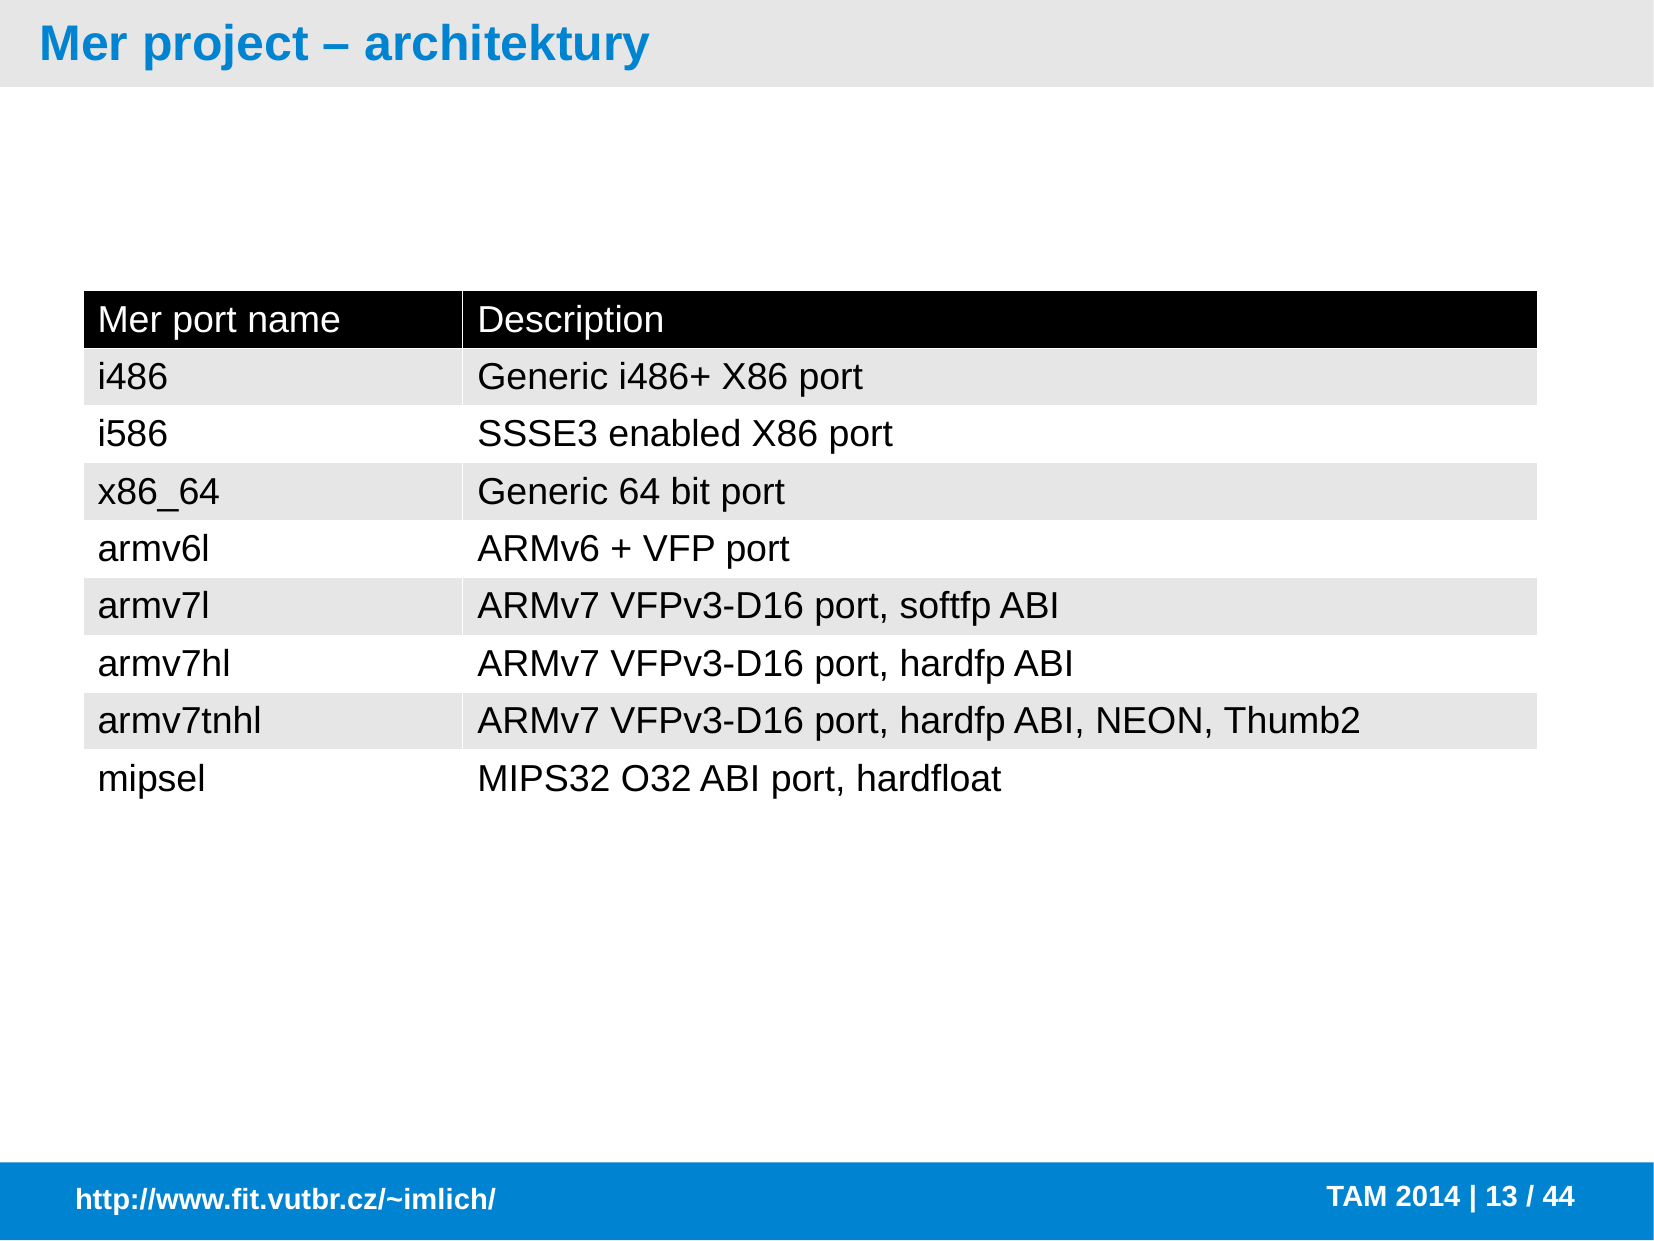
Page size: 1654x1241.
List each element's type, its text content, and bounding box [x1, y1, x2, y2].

table_cell i586 [84, 406, 462, 462]
table_cell ARMv6 + VFP port [463, 521, 1537, 577]
table_cell x86_64 [84, 463, 462, 520]
table_header Description [463, 291, 1537, 348]
table_cell i486 [84, 349, 462, 405]
table_cell ARMv7 VFPv3-D16 port, hardfp ABI, NEON, Thumb2 [463, 693, 1537, 749]
table_header Mer port name [84, 291, 462, 348]
title Mer project – architektury [39, 5, 1615, 81]
table_cell SSSE3 enabled X86 port [463, 406, 1537, 462]
table_cell armv7hl [84, 636, 462, 692]
table_cell armv7tnhl [84, 693, 462, 749]
table_cell armv6l [84, 521, 462, 577]
table_cell armv7l [84, 578, 462, 635]
table_cell Generic i486+ X86 port [463, 349, 1537, 405]
table_cell ARMv7 VFPv3-D16 port, softfp ABI [463, 578, 1537, 635]
table_cell ARMv7 VFPv3-D16 port, hardfp ABI [463, 636, 1537, 692]
table_cell mipsel [84, 750, 462, 807]
table_cell MIPS32 O32 ABI port, hardfloat [463, 750, 1537, 807]
table_cell Generic 64 bit port [463, 463, 1537, 520]
